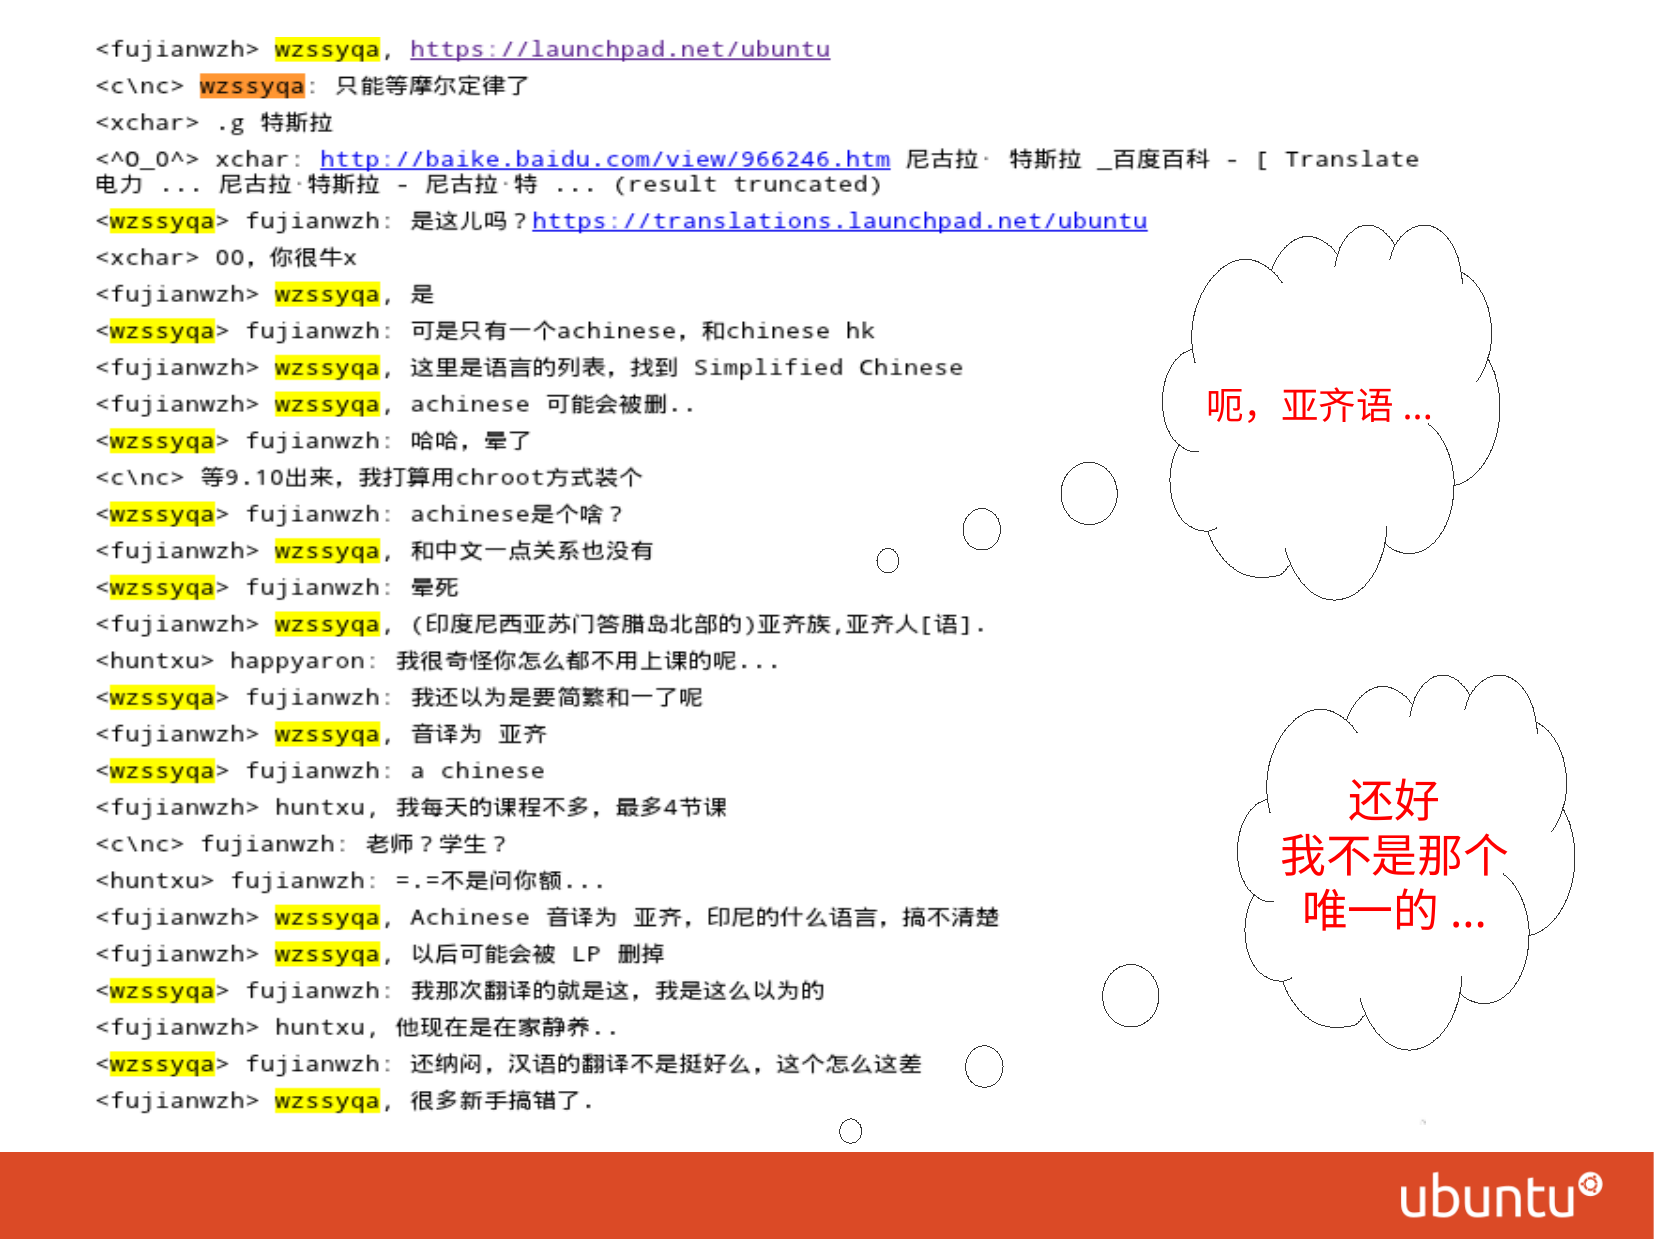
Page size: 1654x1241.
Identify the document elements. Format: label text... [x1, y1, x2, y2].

text_box 还好 我不是那个 唯一的... [1102, 964, 1159, 1027]
text_box 呃，亚齐语... [1162, 225, 1500, 601]
text_box 呃，亚齐语... [963, 508, 1001, 550]
text_box 还好 我不是那个 唯一的... [965, 1045, 1004, 1088]
picture [0, 1152, 1654, 1239]
text_box 呃，亚齐语... [876, 548, 899, 573]
text_box 还好 我不是那个 唯一的... [1237, 675, 1575, 1051]
text_box 呃，亚齐语... [1061, 462, 1118, 525]
picture [71, 37, 1426, 1126]
text_box 还好 我不是那个 唯一的... [839, 1118, 862, 1144]
